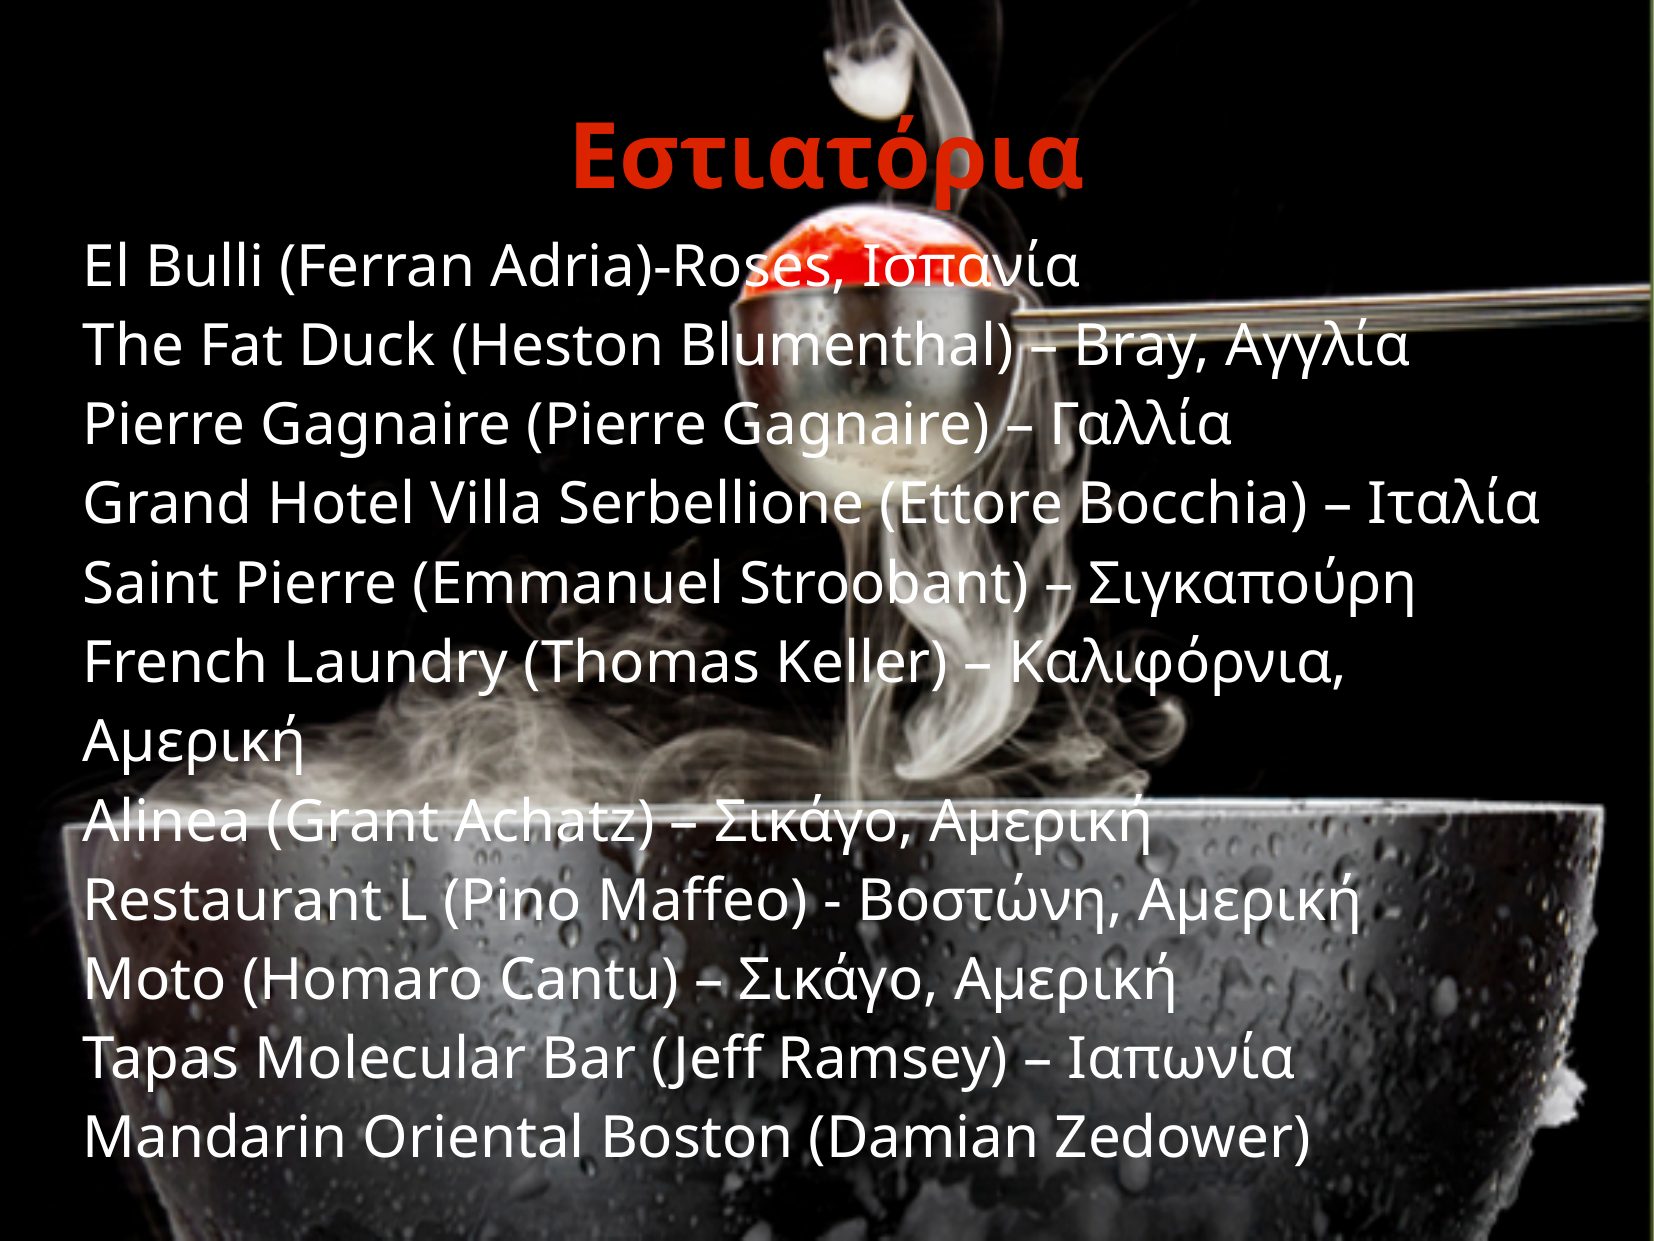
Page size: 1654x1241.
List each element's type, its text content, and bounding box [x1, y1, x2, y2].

title Εστιατόρια [82, 56, 1571, 250]
picture [0, 0, 1654, 1241]
subtitle El Bulli (Ferran Adria)-Roses, Ισπανία The Fat Duck (Heston Blumenthal) – Bray, Αγγλία Pierre Gagnaire (Pierre Gagnaire) – Γαλλία Grand Hotel Villa Serbellione (Ettore Bocchia) – Ιταλία Saint Pierre (Emmanuel Stroobant) – Σιγκαπούρη French Laundry (Thomas Keller) – Καλιφόρνια, Αμερική Alinea (Grant Achatz) – Σικάγο, Αμερική Restaurant L (Pino Maffeo) - Βοστώνη, Αμερική Moto (Homaro Cantu) – Σικάγο, Αμερική Tapas Molecular Bar (Jeff Ramsey) – Ιαπωνία Mandarin Oriental Boston (Damian Zedower) [82, 252, 1571, 1147]
